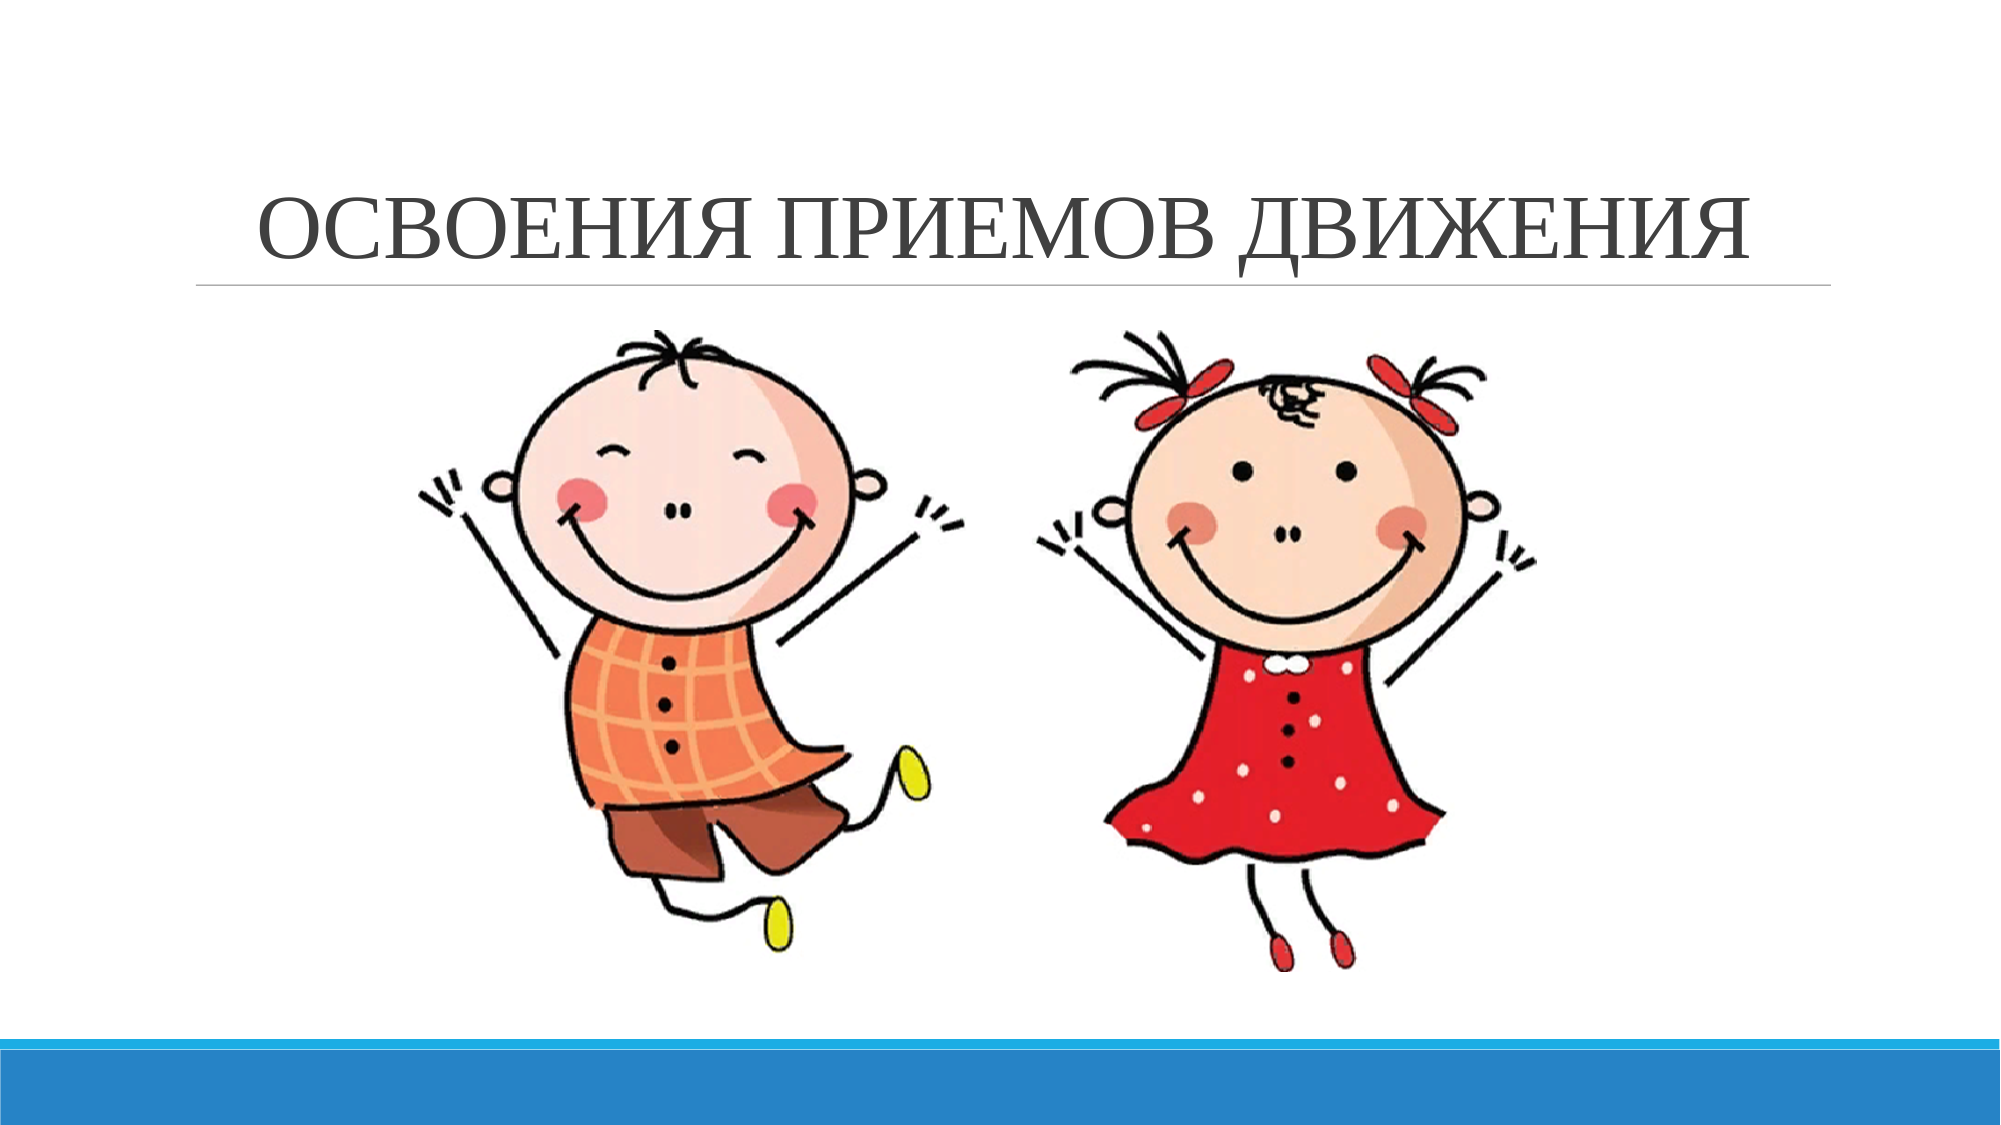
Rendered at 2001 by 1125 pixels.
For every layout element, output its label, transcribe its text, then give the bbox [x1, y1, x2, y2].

picture [418, 330, 1537, 972]
title ОСВОЕНИЯ ПРИЕМОВ ДВИЖЕНИЯ [180, 47, 1830, 285]
